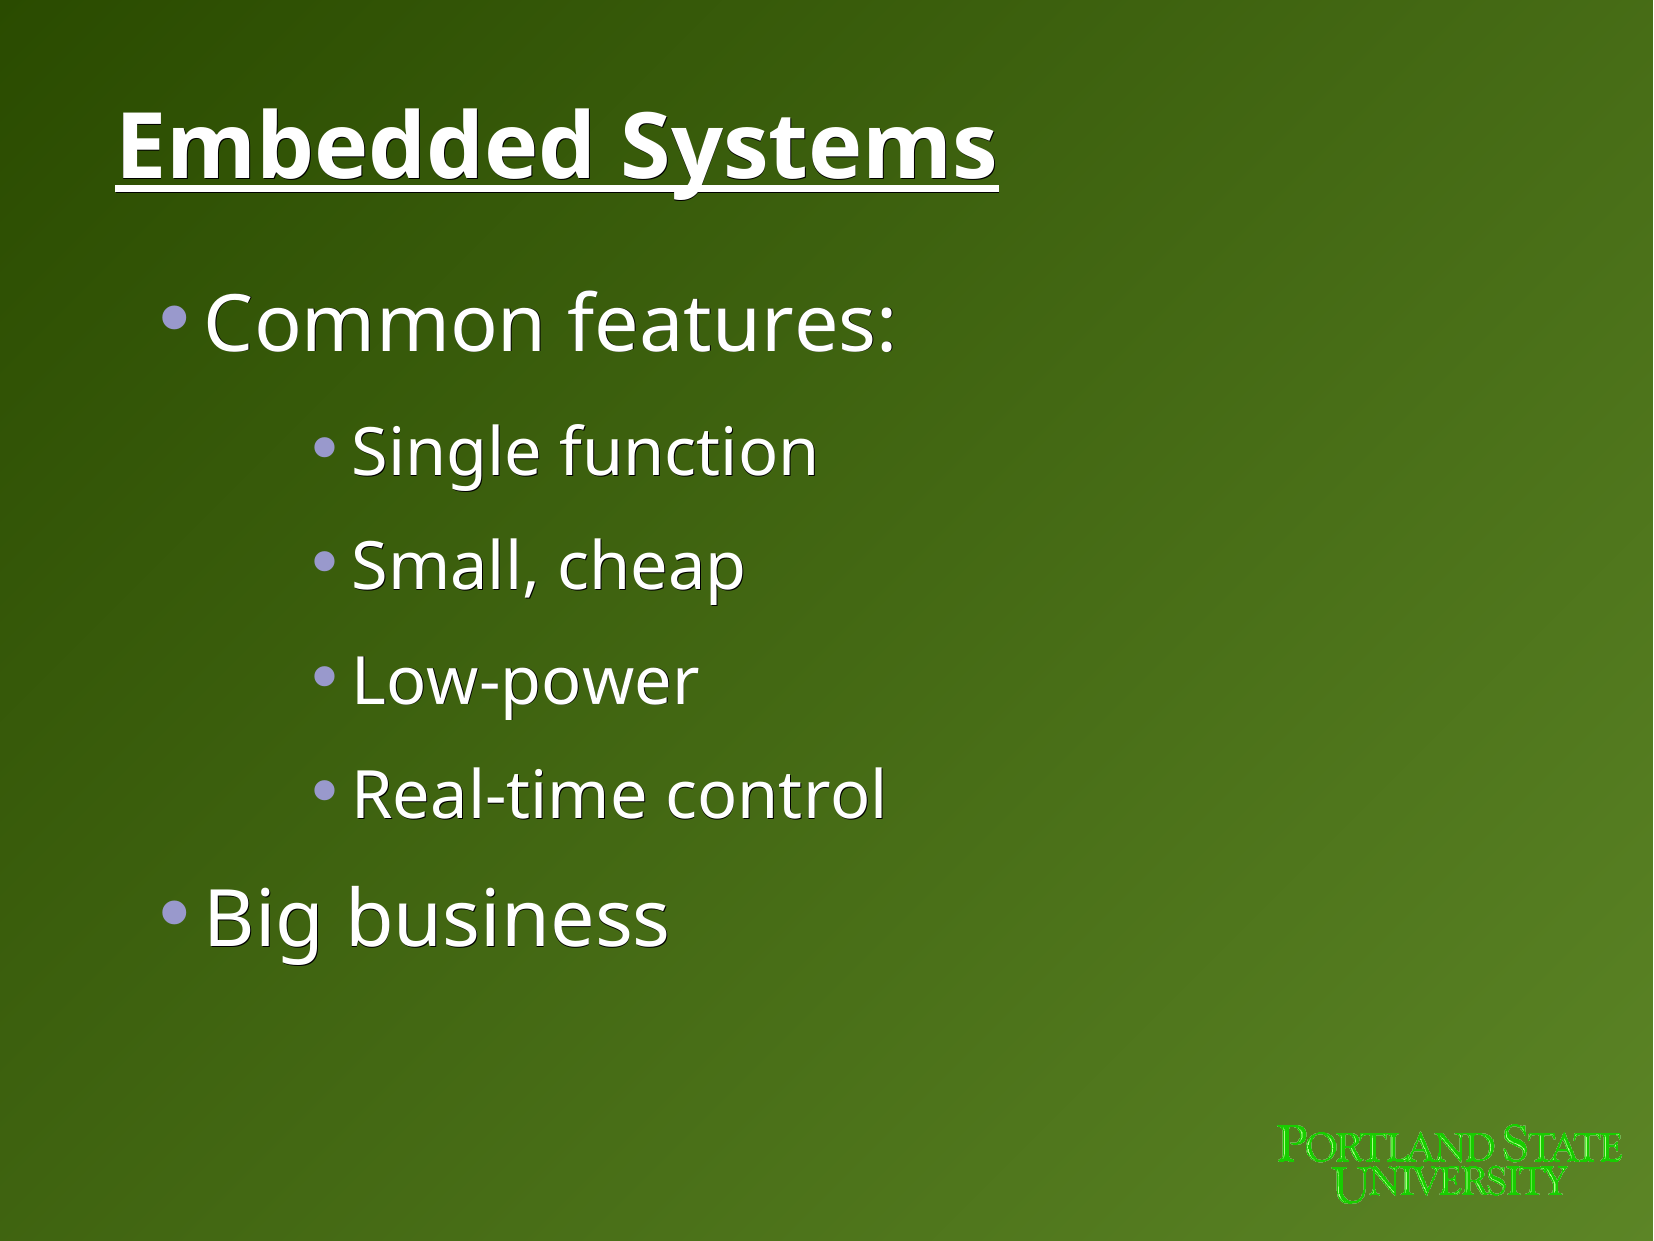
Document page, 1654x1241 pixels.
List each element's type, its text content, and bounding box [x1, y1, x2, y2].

list Common features: Single function Small, cheap Low-power Real-time control Big business [115, 266, 1527, 1049]
picture [1277, 1124, 1622, 1204]
title Embedded Systems [115, 86, 1527, 200]
